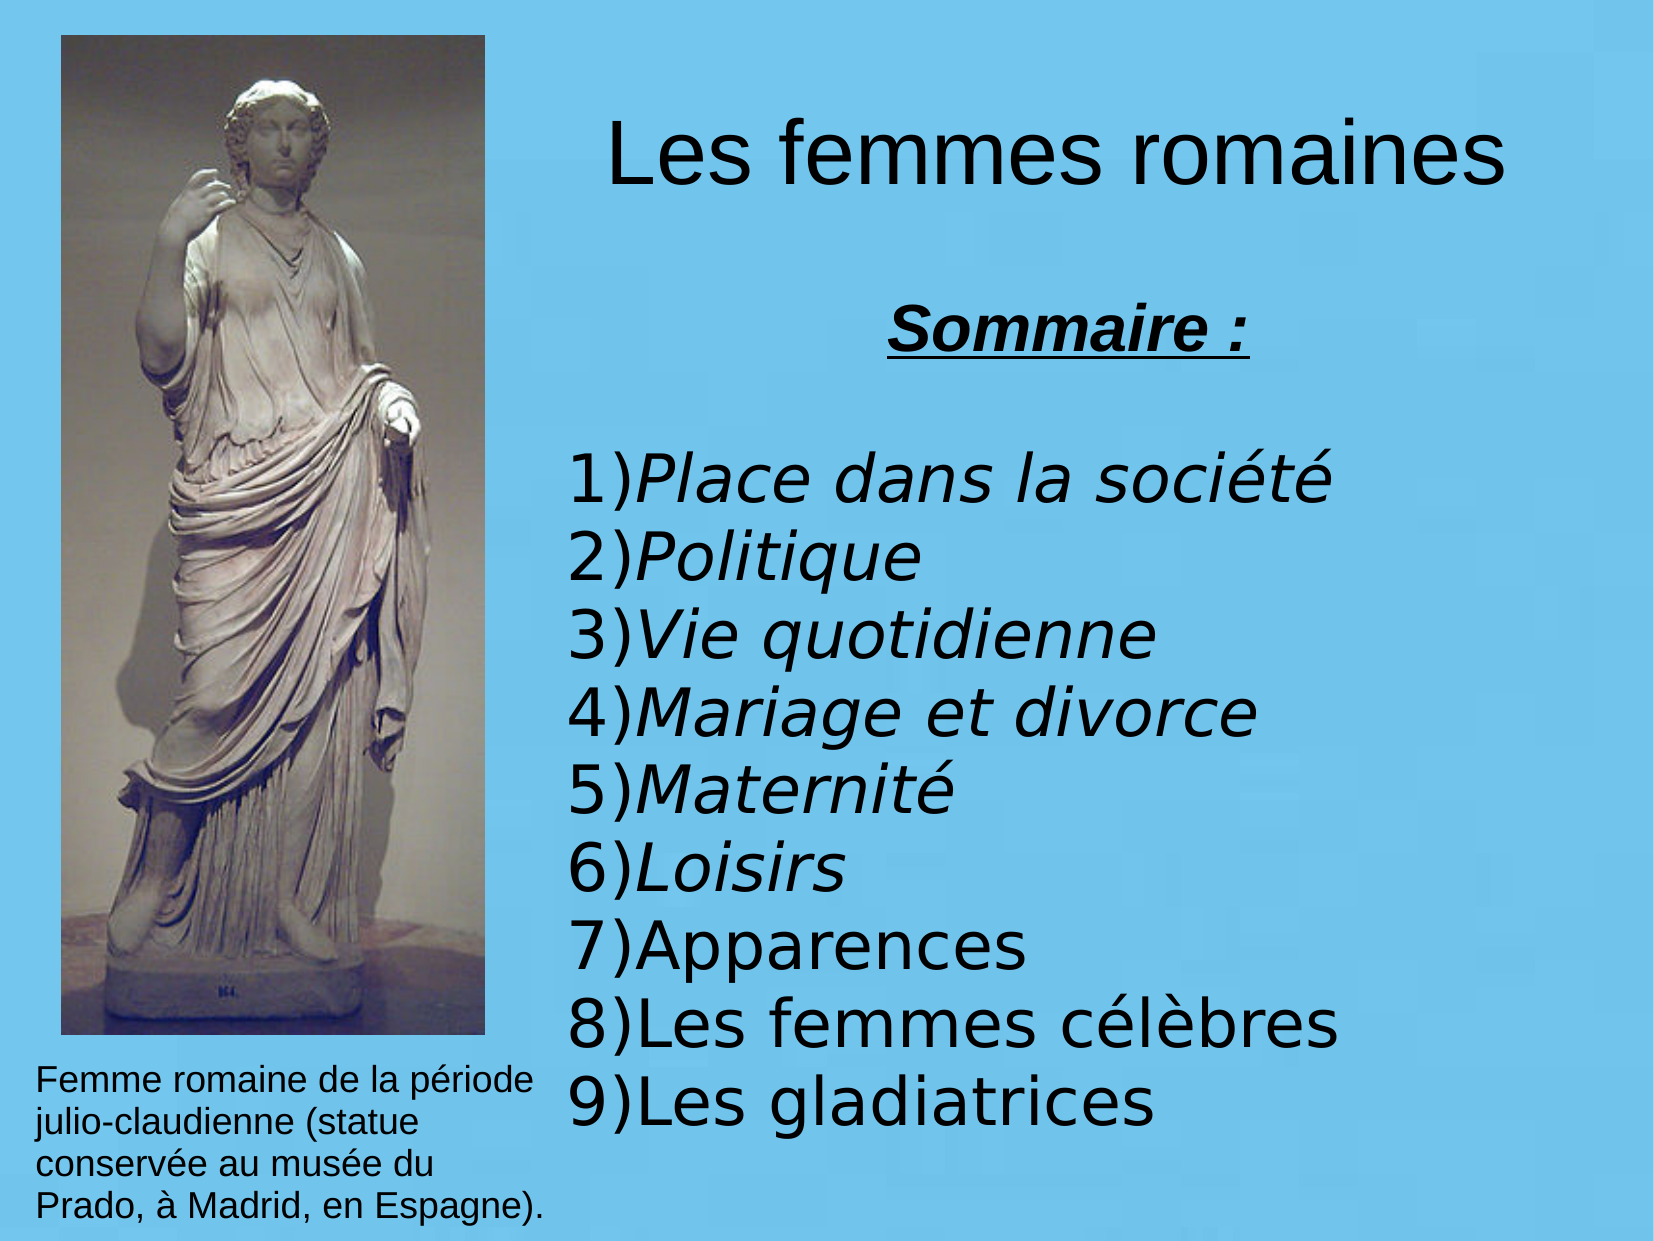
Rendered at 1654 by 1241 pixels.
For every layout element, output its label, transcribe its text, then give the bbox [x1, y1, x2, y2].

text_box Femme romaine de la période julio-claudienne (statue conservée au musée du Prado, à Madrid, en Espagne). [20, 1051, 567, 1234]
title Les femmes romaines [543, 49, 1571, 257]
picture [0, 0, 1654, 1241]
subtitle Sommaire : 1)Place dans la société 2)Politique 3)Vie quotidienne 4)Mariage et divorce 5)Maternité 6)Loisirs 7)Apparences 8)Les femmes célèbres 9)Les gladiatrices [566, 290, 1571, 1217]
